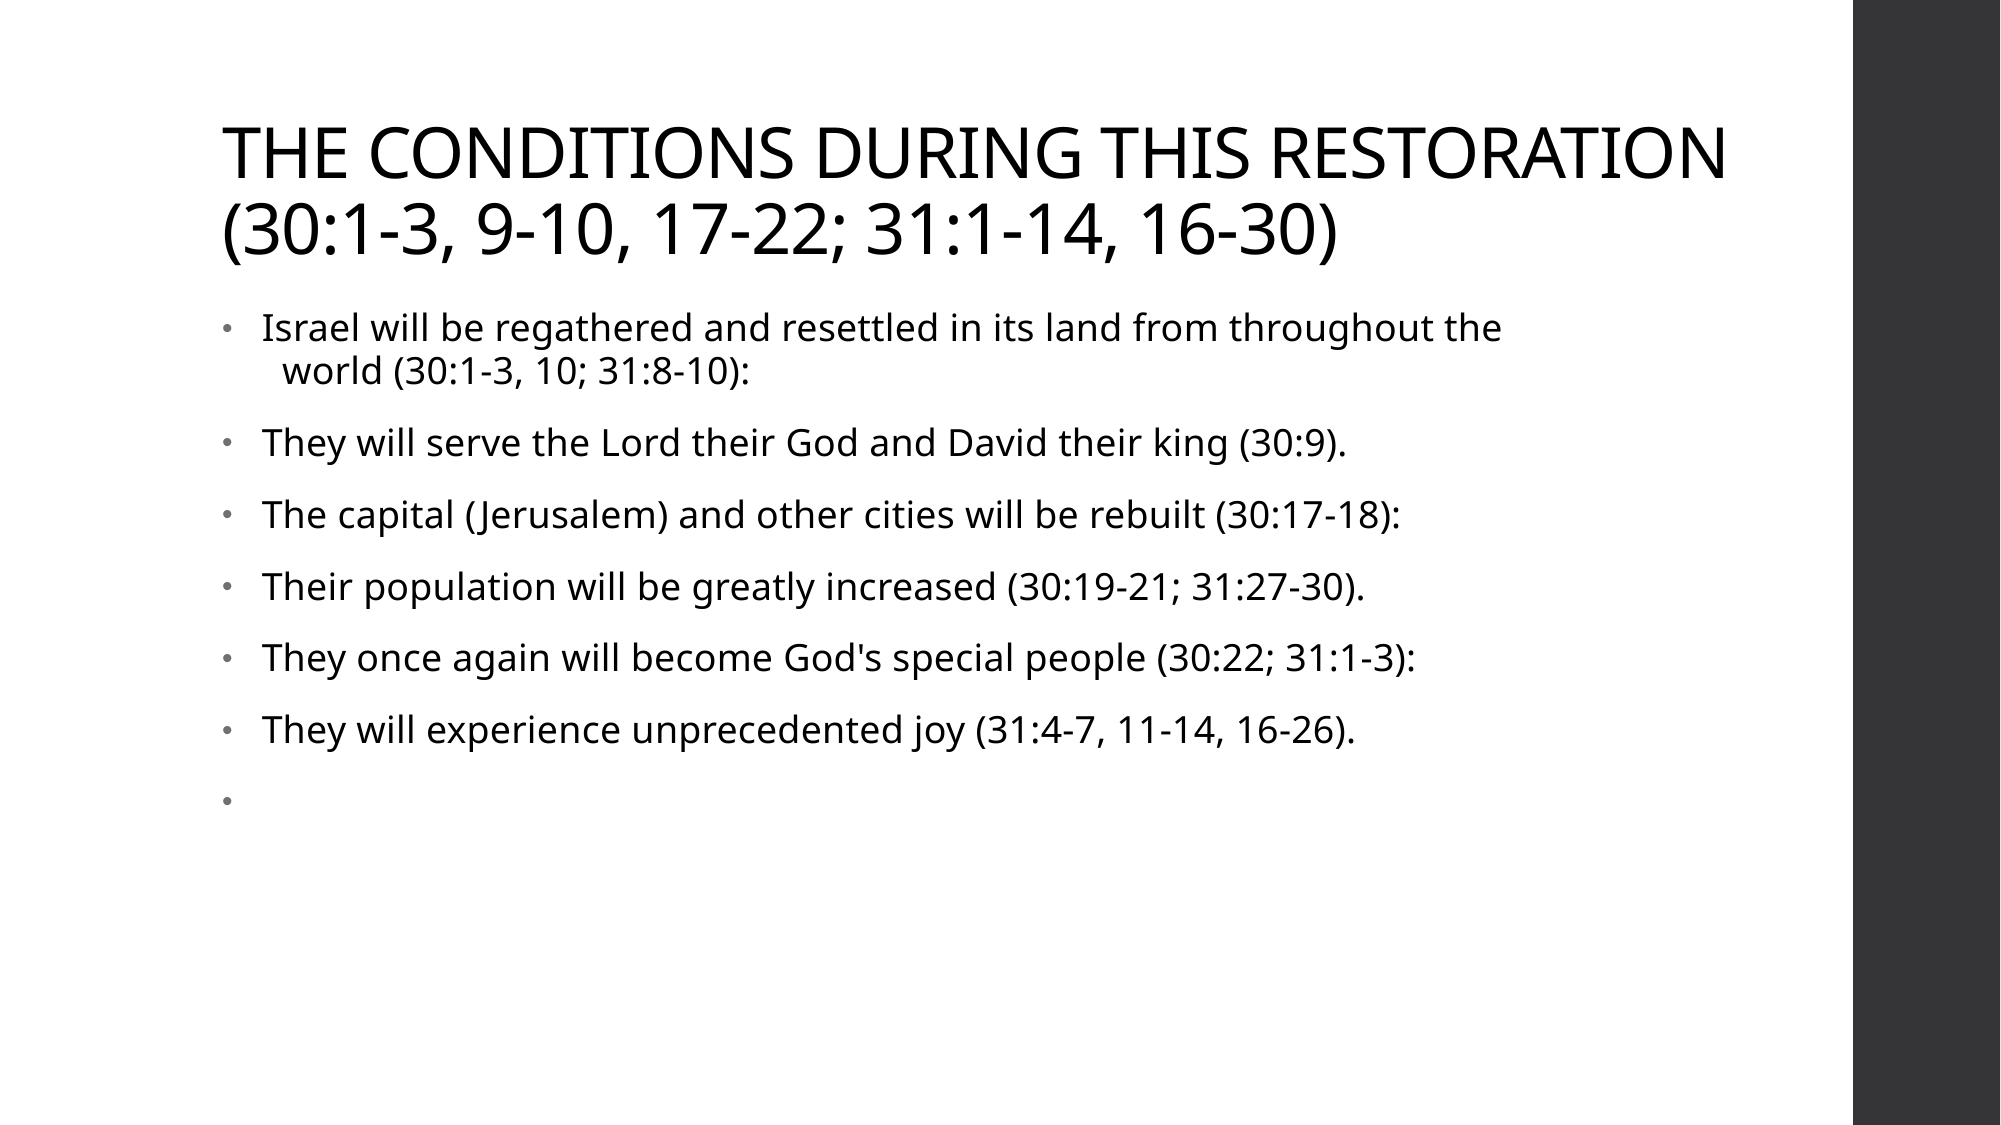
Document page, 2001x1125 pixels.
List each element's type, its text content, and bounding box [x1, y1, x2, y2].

title THE CONDITIONS DURING THIS RESTORATION (30:1-3, 9-10, 17-22; 31:1-14, 16-30) [206, 60, 1797, 278]
list Israel will be regathered and resettled in its land from throughout the world (30:1-3, 10; 31:8-10): They will serve the Lord their God and David their king (30:9). The capital (Jerusalem) and other cities will be rebuilt (30:17-18): Their population will be greatly increased (30:19-21; 31:27-30). They once again will become God's special people (30:22; 31:1-3): They will experience unprecedented joy (31:4-7, 11-14, 16-26). [206, 299, 1617, 1014]
